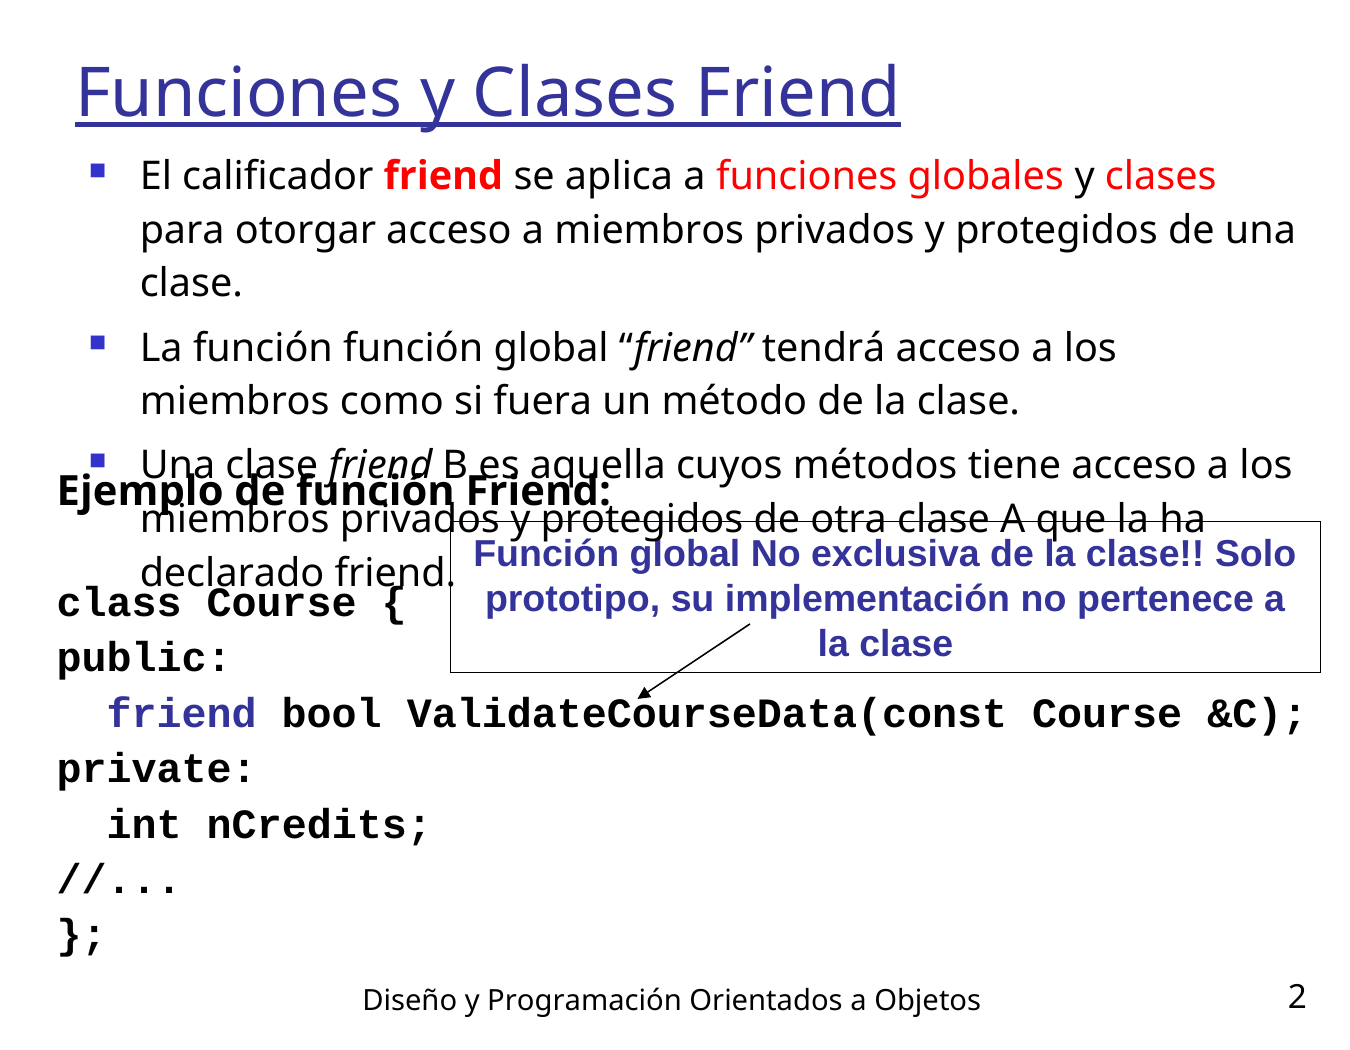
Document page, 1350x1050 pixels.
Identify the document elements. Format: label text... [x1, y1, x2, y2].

title Funciones y Clases Friend [75, 27, 1319, 144]
text_box Función global No exclusiva de la clase!! Solo prototipo, su implementación no pertenece a la clase [450, 521, 1321, 673]
list El calificador friend se aplica a funciones globales y clases para otorgar acceso a miembros privados y protegidos de una clase. La función función global “friend” tendrá acceso a los miembros como si fuera un método de la clase. Una clase friend B es aquella cuyos métodos tiene acceso a los miembros privados y protegidos de otra clase A que la ha declarado friend. [75, 140, 1316, 488]
text_box Ejemplo de función Friend: class Course { public: friend bool ValidateCourseData(const Course &C); private: int nCredits; //... }; [37, 460, 1350, 968]
